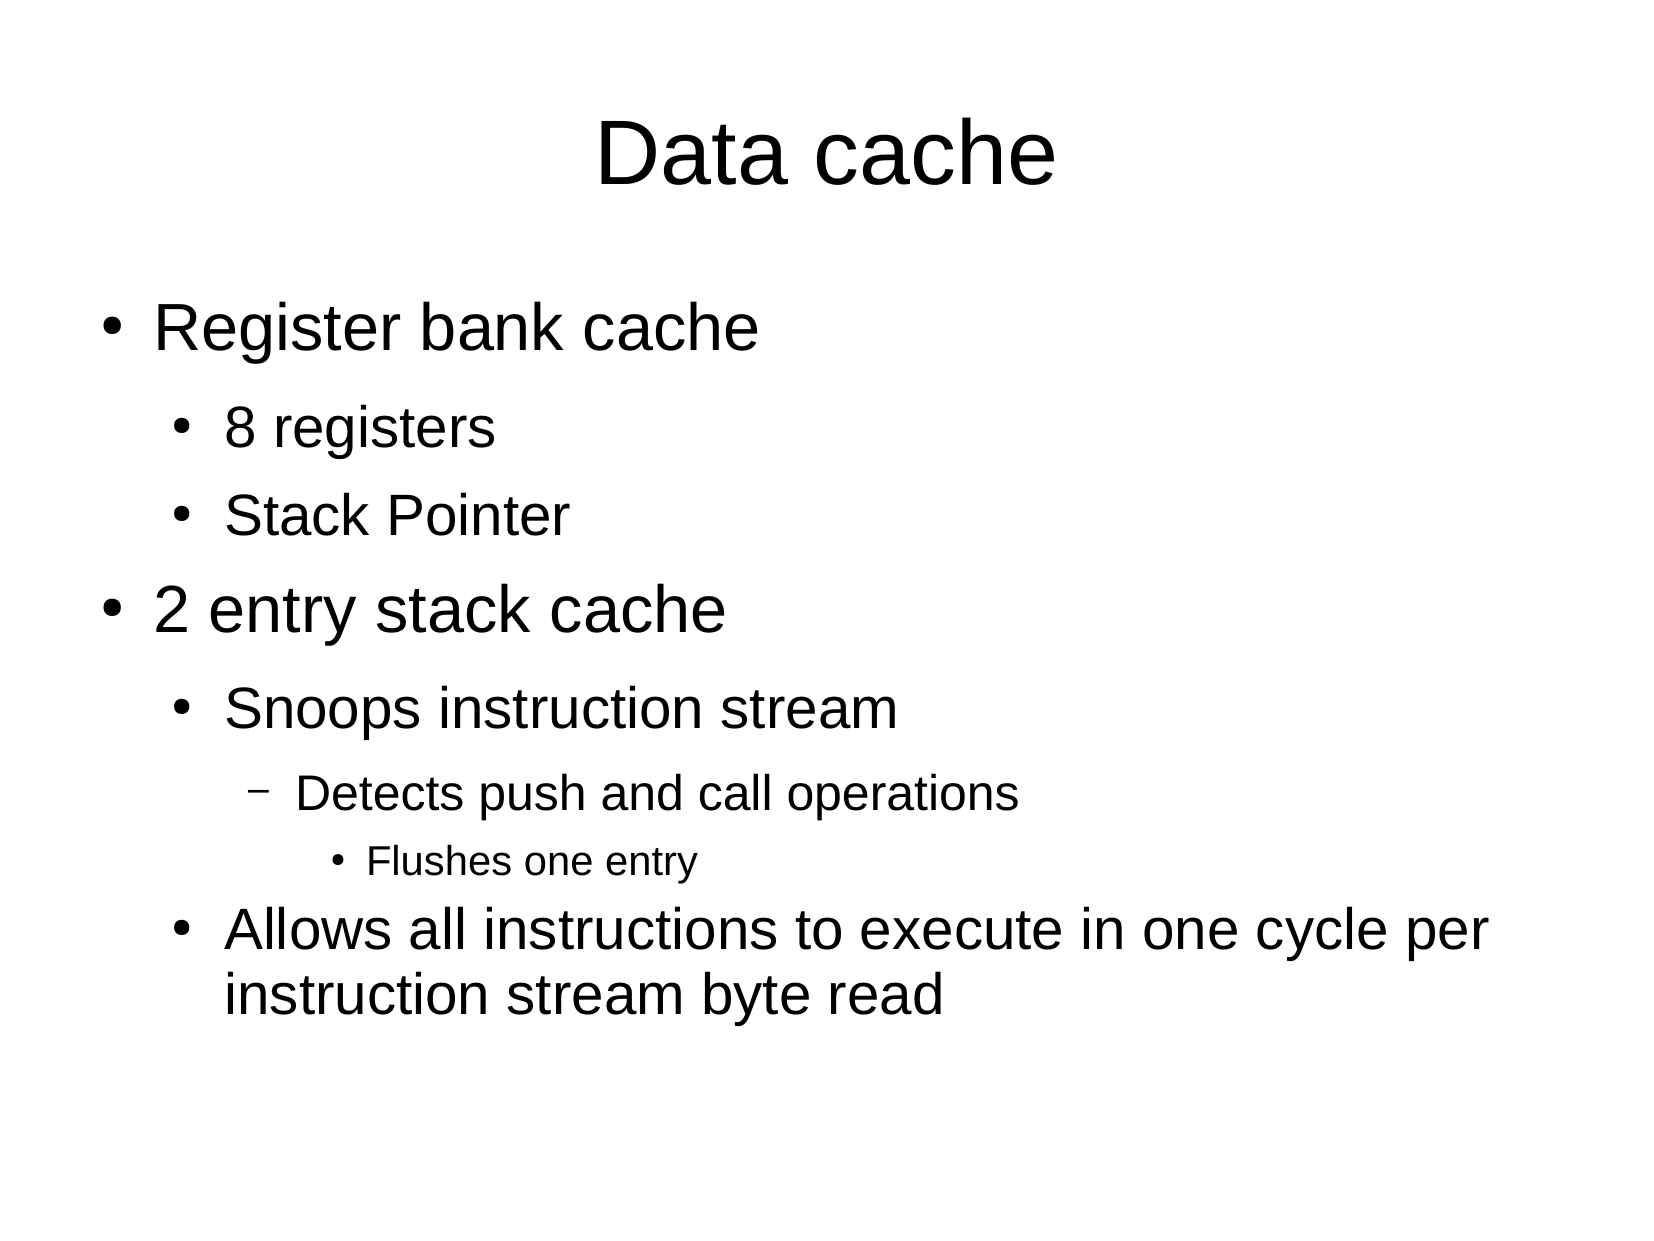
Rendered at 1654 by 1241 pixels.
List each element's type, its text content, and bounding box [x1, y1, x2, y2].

title Data cache [82, 49, 1571, 257]
list Register bank cache 8 registers Stack Pointer 2 entry stack cache Snoops instruction stream Detects push and call operations Flushes one entry Allows all instructions to execute in one cycle per instruction stream byte read [82, 290, 1571, 1094]
